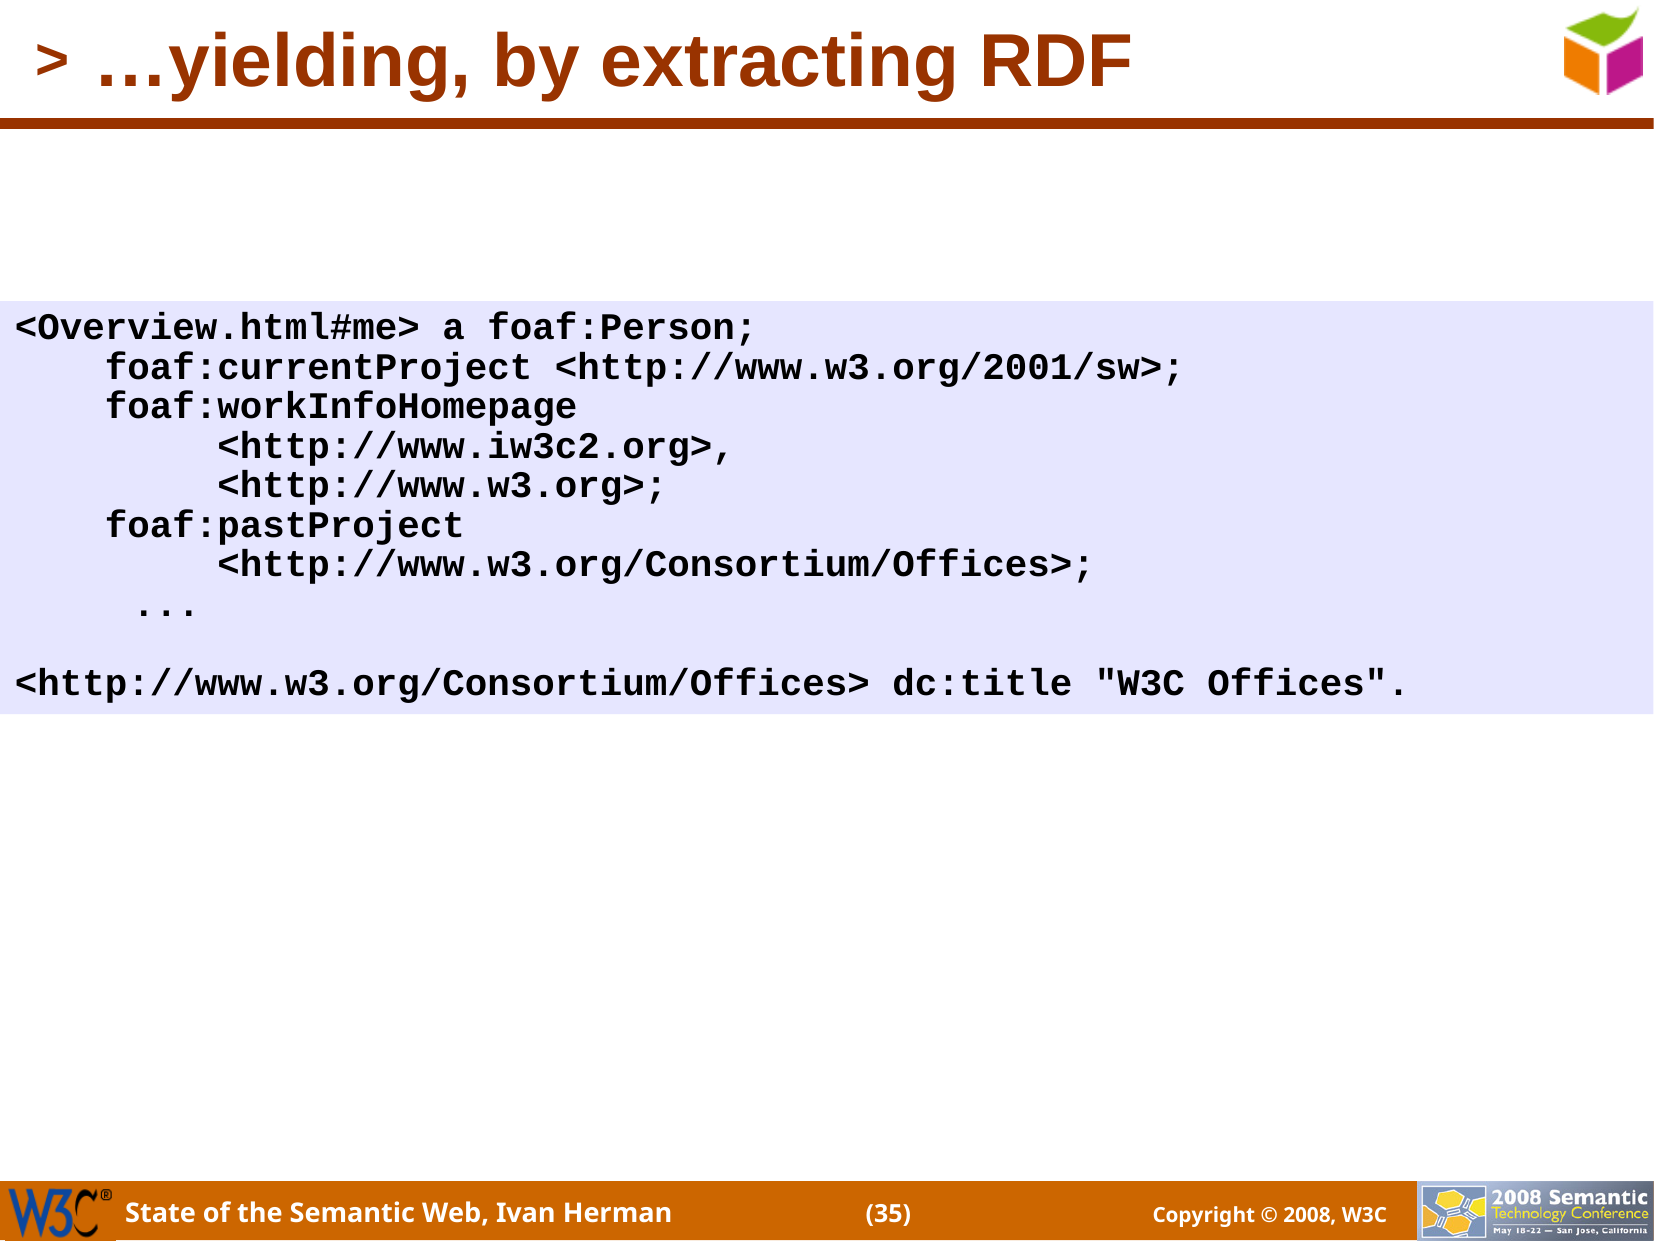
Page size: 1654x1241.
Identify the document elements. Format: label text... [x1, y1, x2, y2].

text_box <Overview.html#me> a foaf:Person; foaf:currentProject <http://www.w3.org/2001/sw>; foaf:workInfoHomepage <http://www.iw3c2.org>, <http://www.w3.org>; foaf:pastProject <http://www.w3.org/Consortium/Offices>; ... <http://www.w3.org/Consortium/Offices> dc:title "W3C Offices". [0, 301, 1654, 715]
picture [1417, 1181, 1654, 1241]
picture [1595, 5, 1643, 95]
title …yielding, by extracting RDF [93, 0, 1595, 119]
picture [5, 1186, 116, 1241]
